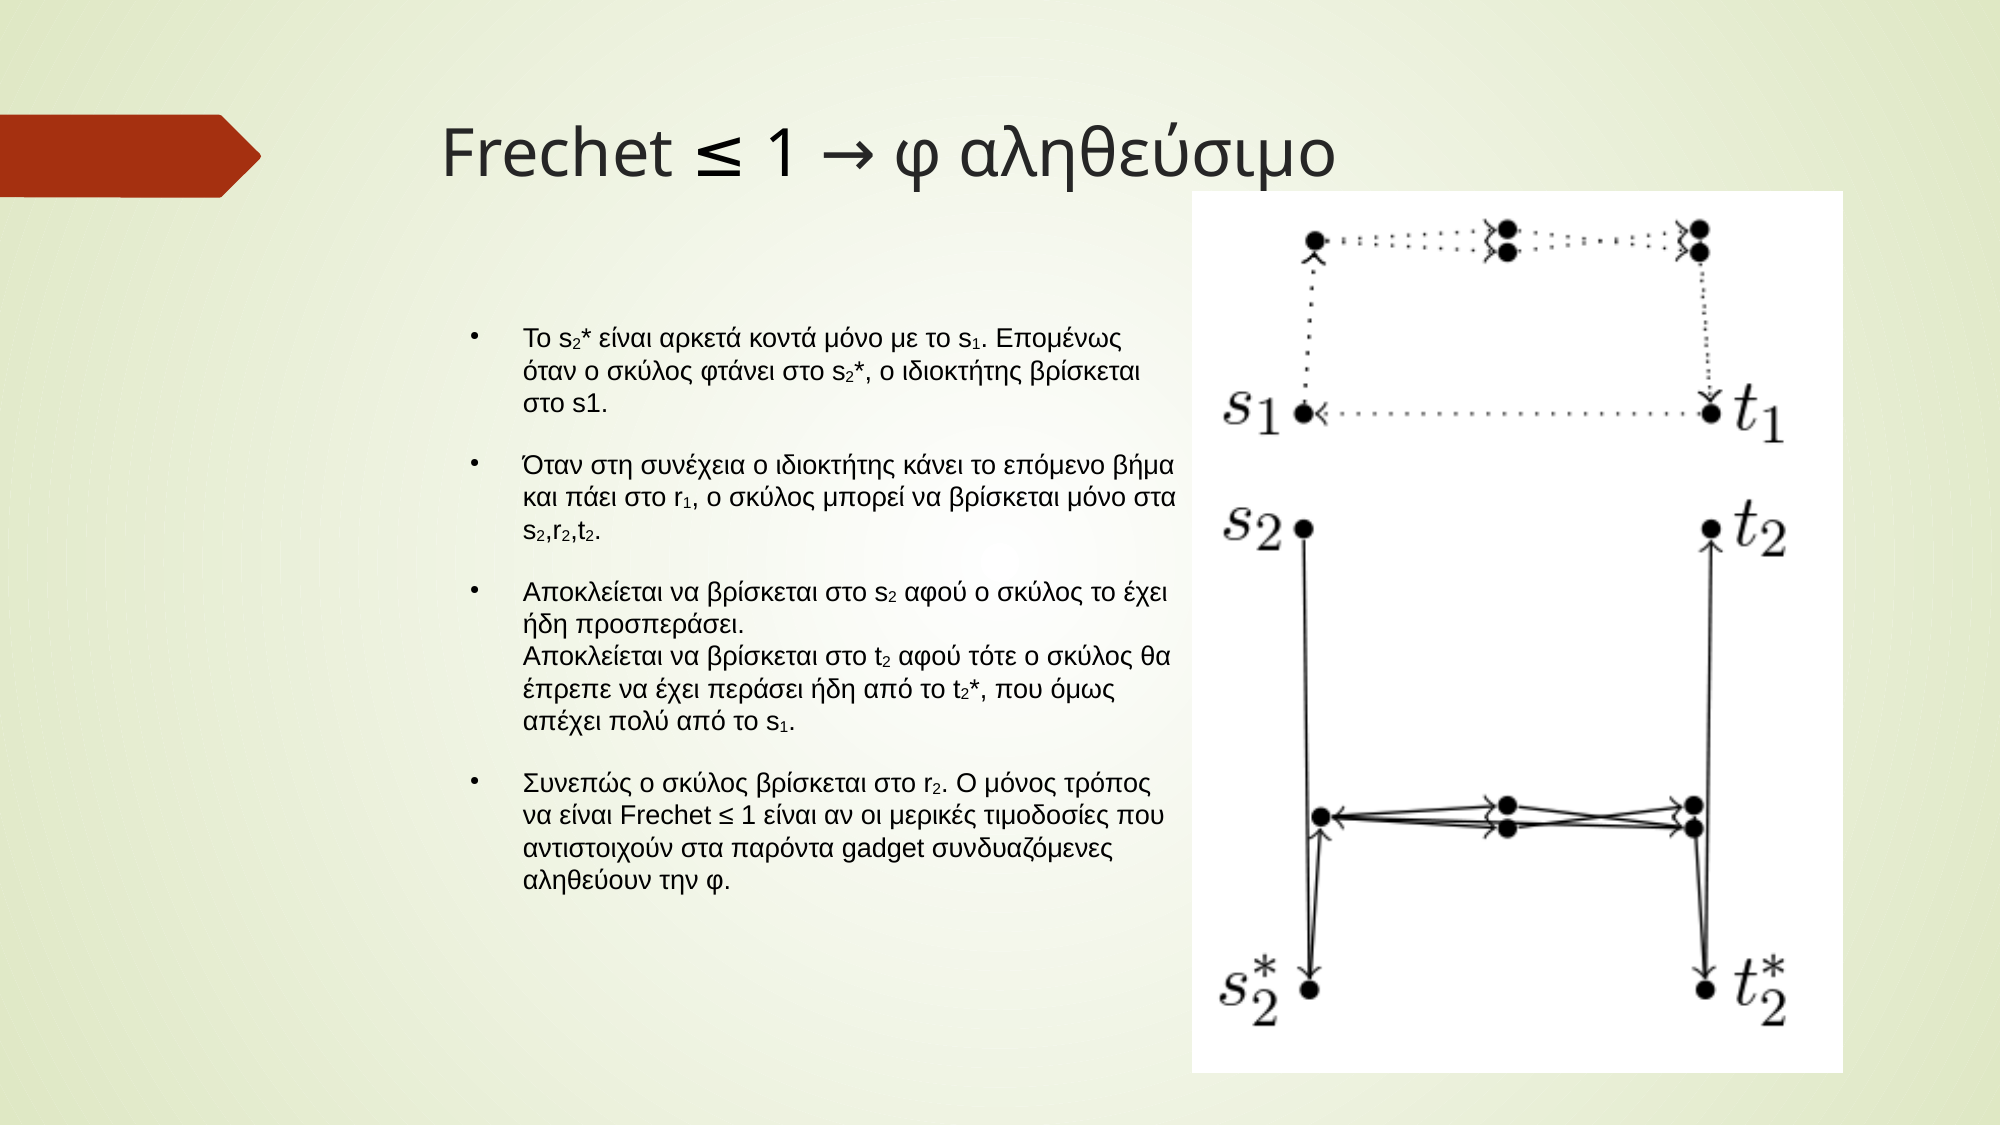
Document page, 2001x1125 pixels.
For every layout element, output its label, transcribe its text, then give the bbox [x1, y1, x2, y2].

title Frechet ≤ 1 → φ αληθεύσιμο [425, 102, 1888, 313]
picture [1192, 191, 1843, 1073]
list To s2* είναι αρκετά κοντά μόνο με το s1. Επομένως όταν ο σκύλος φτάνει στο s2*, ο ιδιοκτήτης βρίσκεται στο s1. Όταν στη συνέχεια ο ιδιοκτήτης κάνει το επόμενο βήμα και πάει στο r1, ο σκύλος μπορεί να βρίσκεται μόνο στα s2,r2,t2. Αποκλείεται να βρίσκεται στο s2 αφού ο σκύλος το έχει ήδη προσπεράσει. Αποκλείεται να βρίσκεται στο t2 αφού τότε ο σκύλος θα έπρεπε να έχει περάσει ήδη από το t2*, που όμως απέχει πολύ από το s1. Συνεπώς ο σκύλος βρίσκεται στο r2. Ο μόνος τρόπος να είναι Frechet ≤ 1 είναι αν οι μερικές τιμοδοσίες που αντιστοιχούν στα παρόντα gadget συνδυαζόμενες αληθεύουν την φ. [437, 313, 1192, 934]
